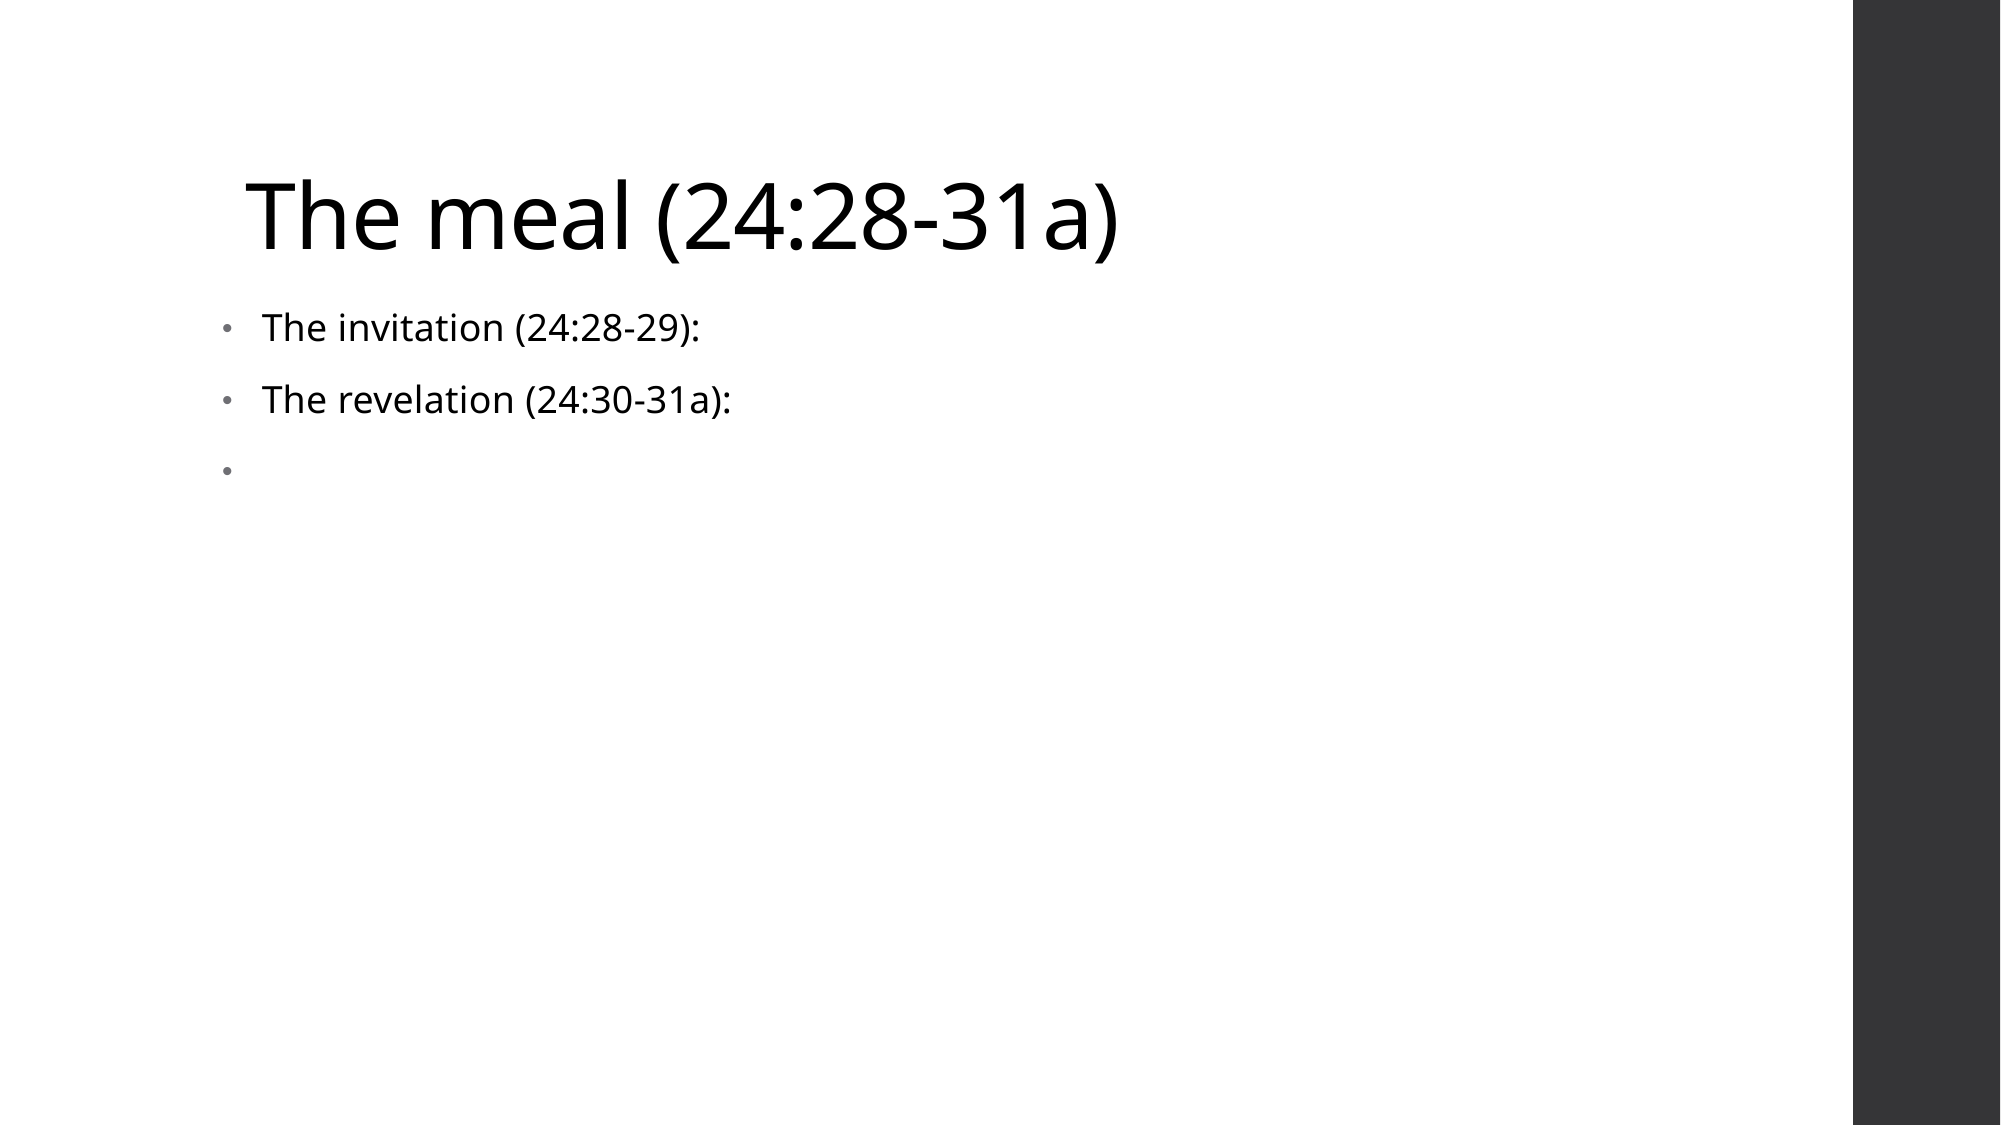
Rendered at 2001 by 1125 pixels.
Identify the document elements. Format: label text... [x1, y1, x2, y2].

list The invitation (24:28-29): The revelation (24:30-31a): [206, 299, 1617, 1014]
title The meal (24:28-31a) [206, 60, 1797, 278]
